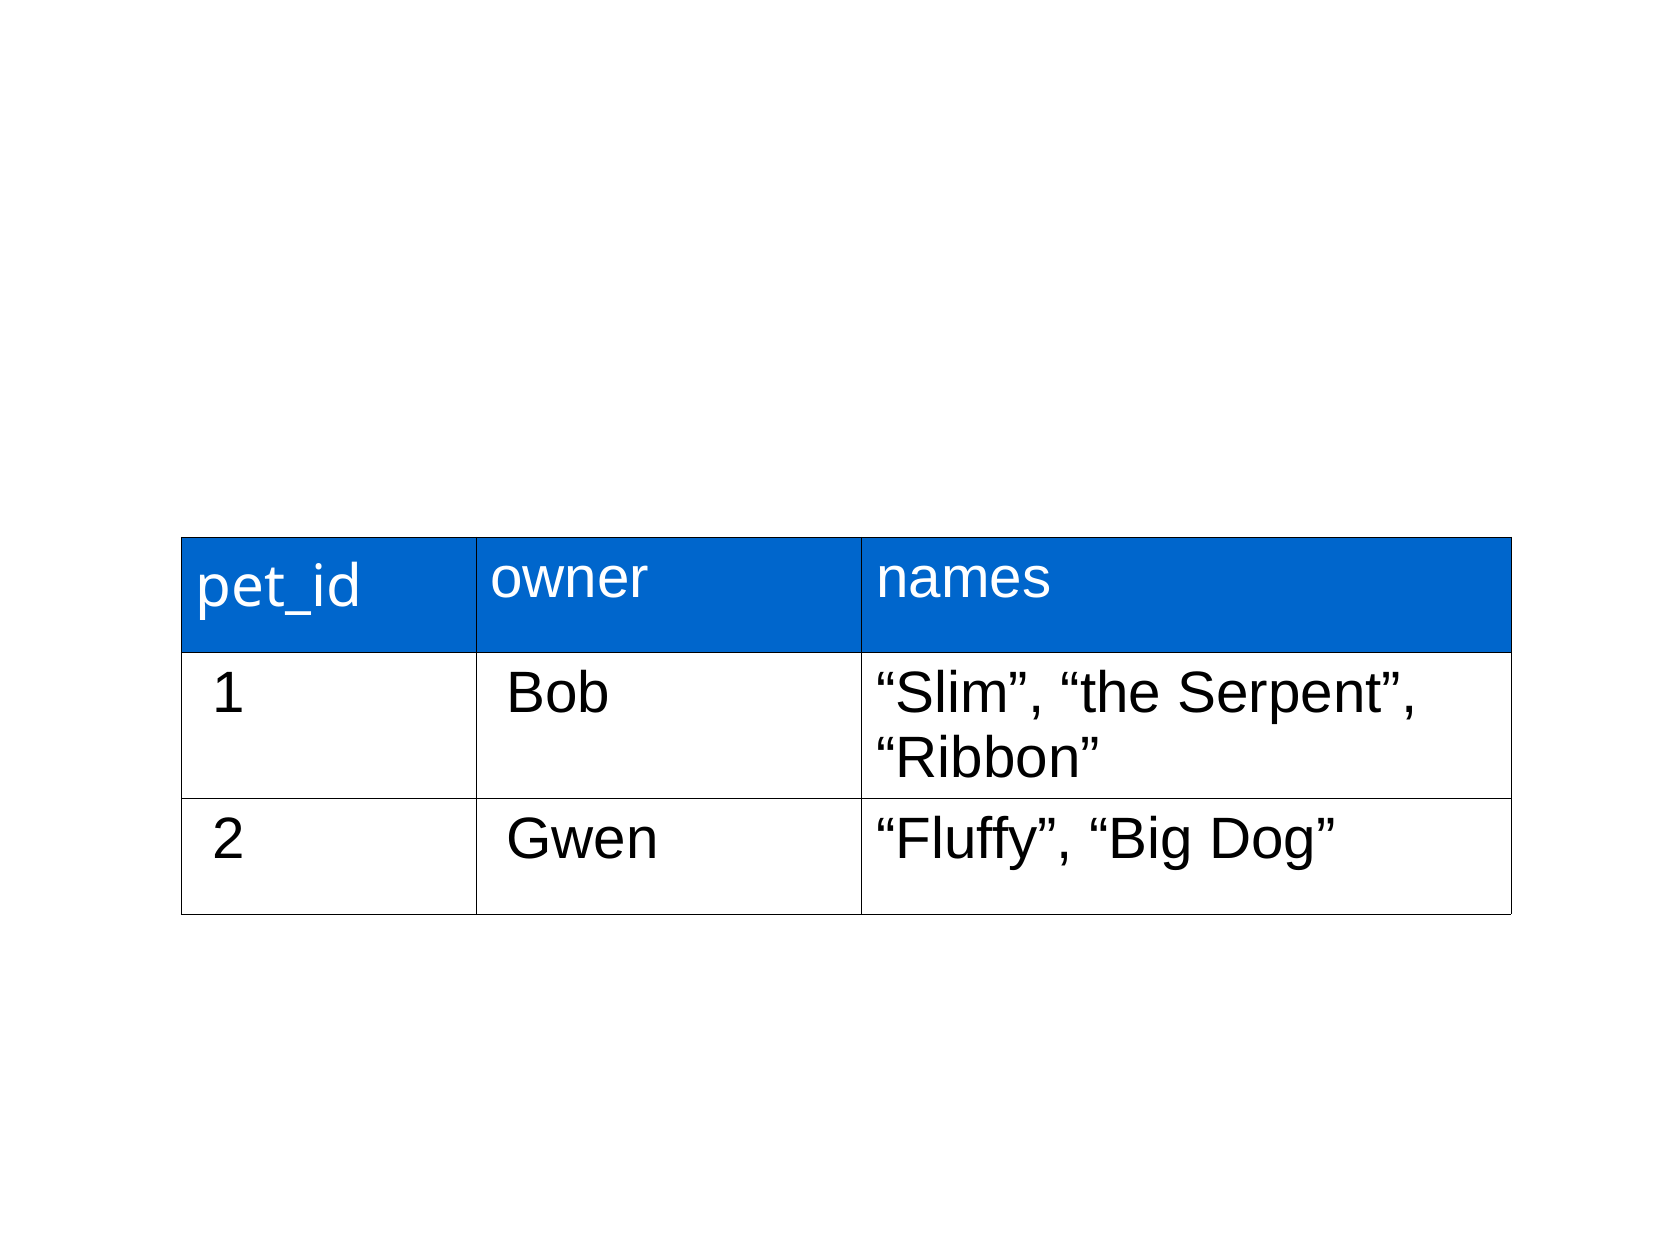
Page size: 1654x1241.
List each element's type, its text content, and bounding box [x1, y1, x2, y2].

table_cell 1 [182, 653, 476, 798]
table_header names [862, 538, 1511, 652]
table_cell 2 [182, 799, 476, 914]
table_cell Gwen [477, 799, 861, 914]
table_cell Bob [477, 653, 861, 798]
table_cell “Fluffy”, “Big Dog” [862, 799, 1511, 914]
table_header owner [477, 538, 861, 652]
table_header pet_id [182, 538, 476, 652]
table_cell “Slim”, “the Serpent”, “Ribbon” [862, 653, 1511, 798]
